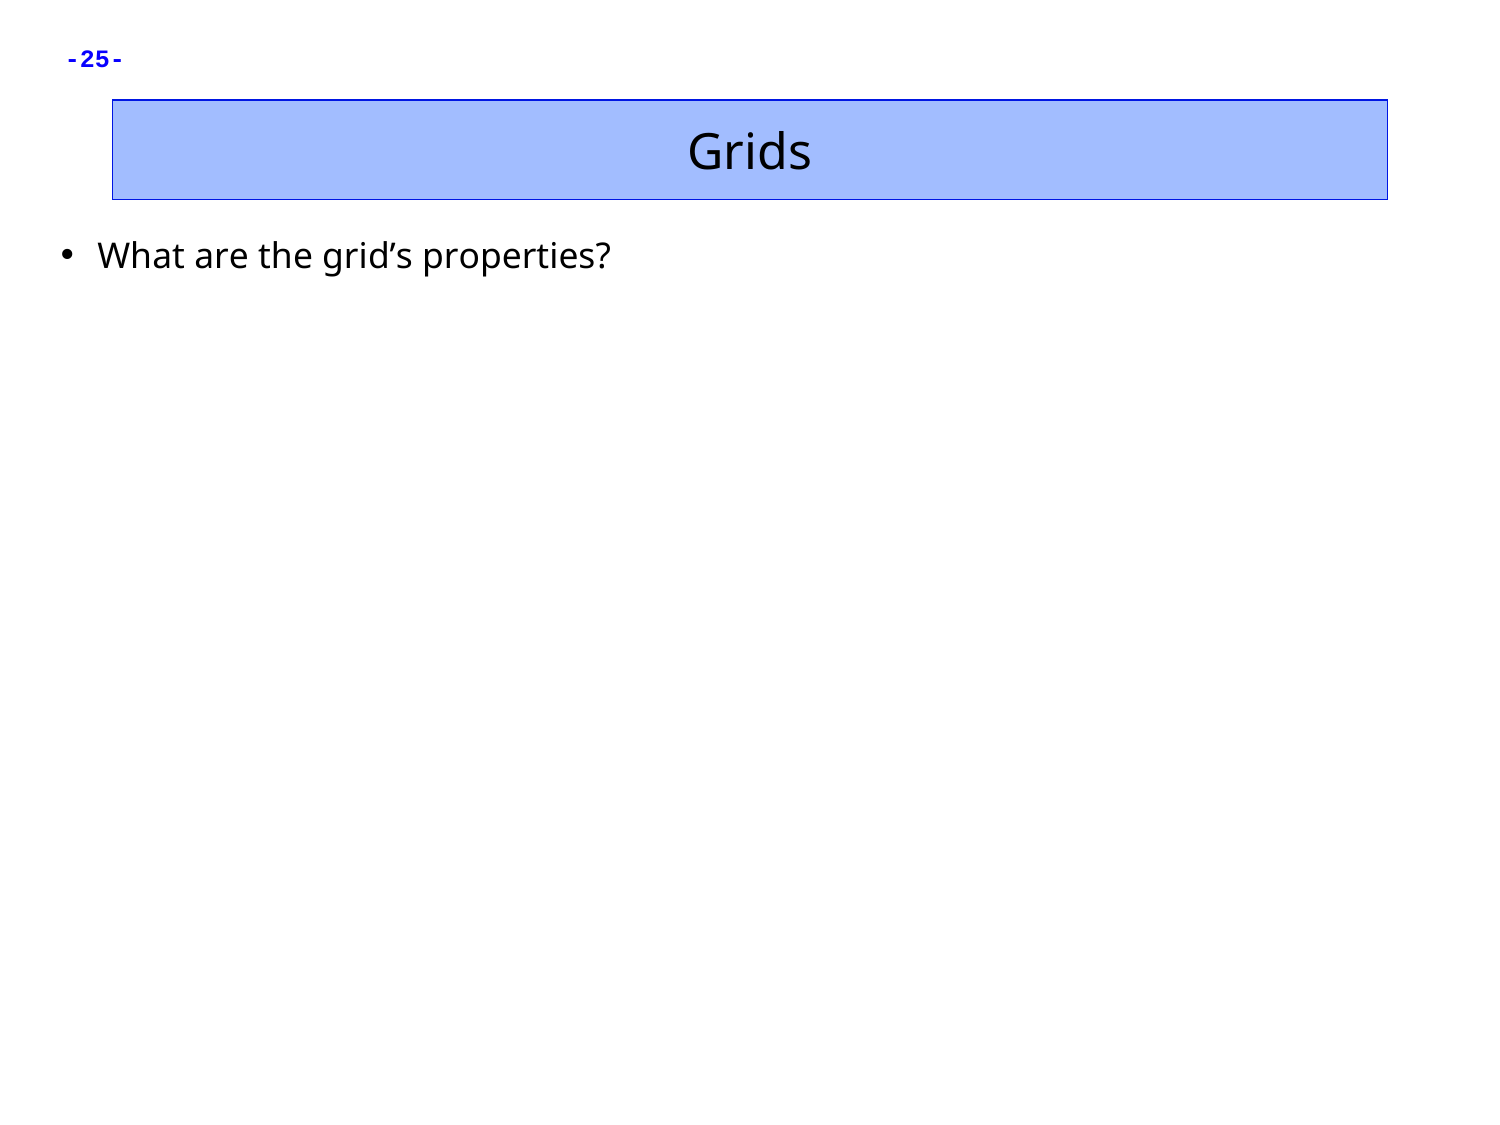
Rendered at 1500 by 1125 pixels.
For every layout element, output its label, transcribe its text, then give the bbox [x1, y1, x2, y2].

text_box What are the grid’s properties? [44, 224, 1488, 374]
text_box Grids [112, 99, 1388, 200]
